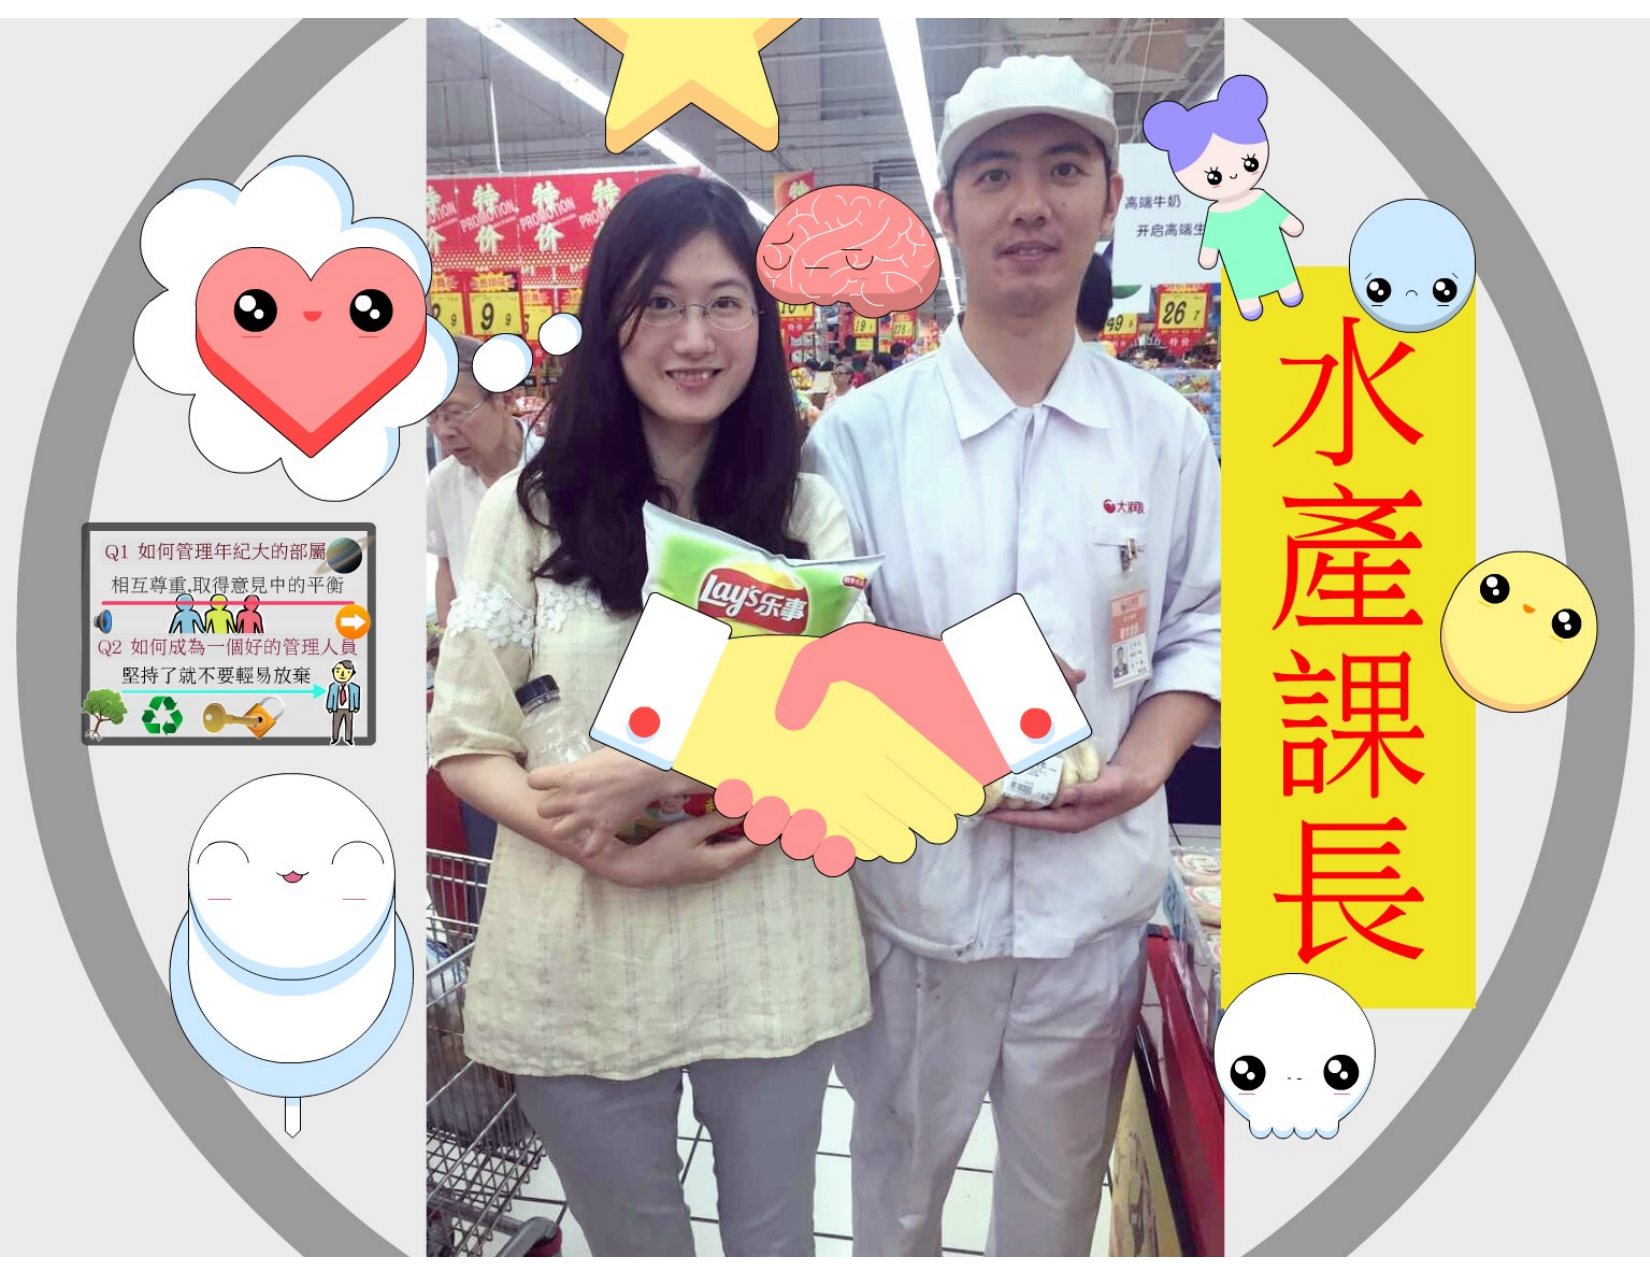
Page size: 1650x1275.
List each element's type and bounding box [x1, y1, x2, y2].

text_box [0, 19, 1650, 1256]
